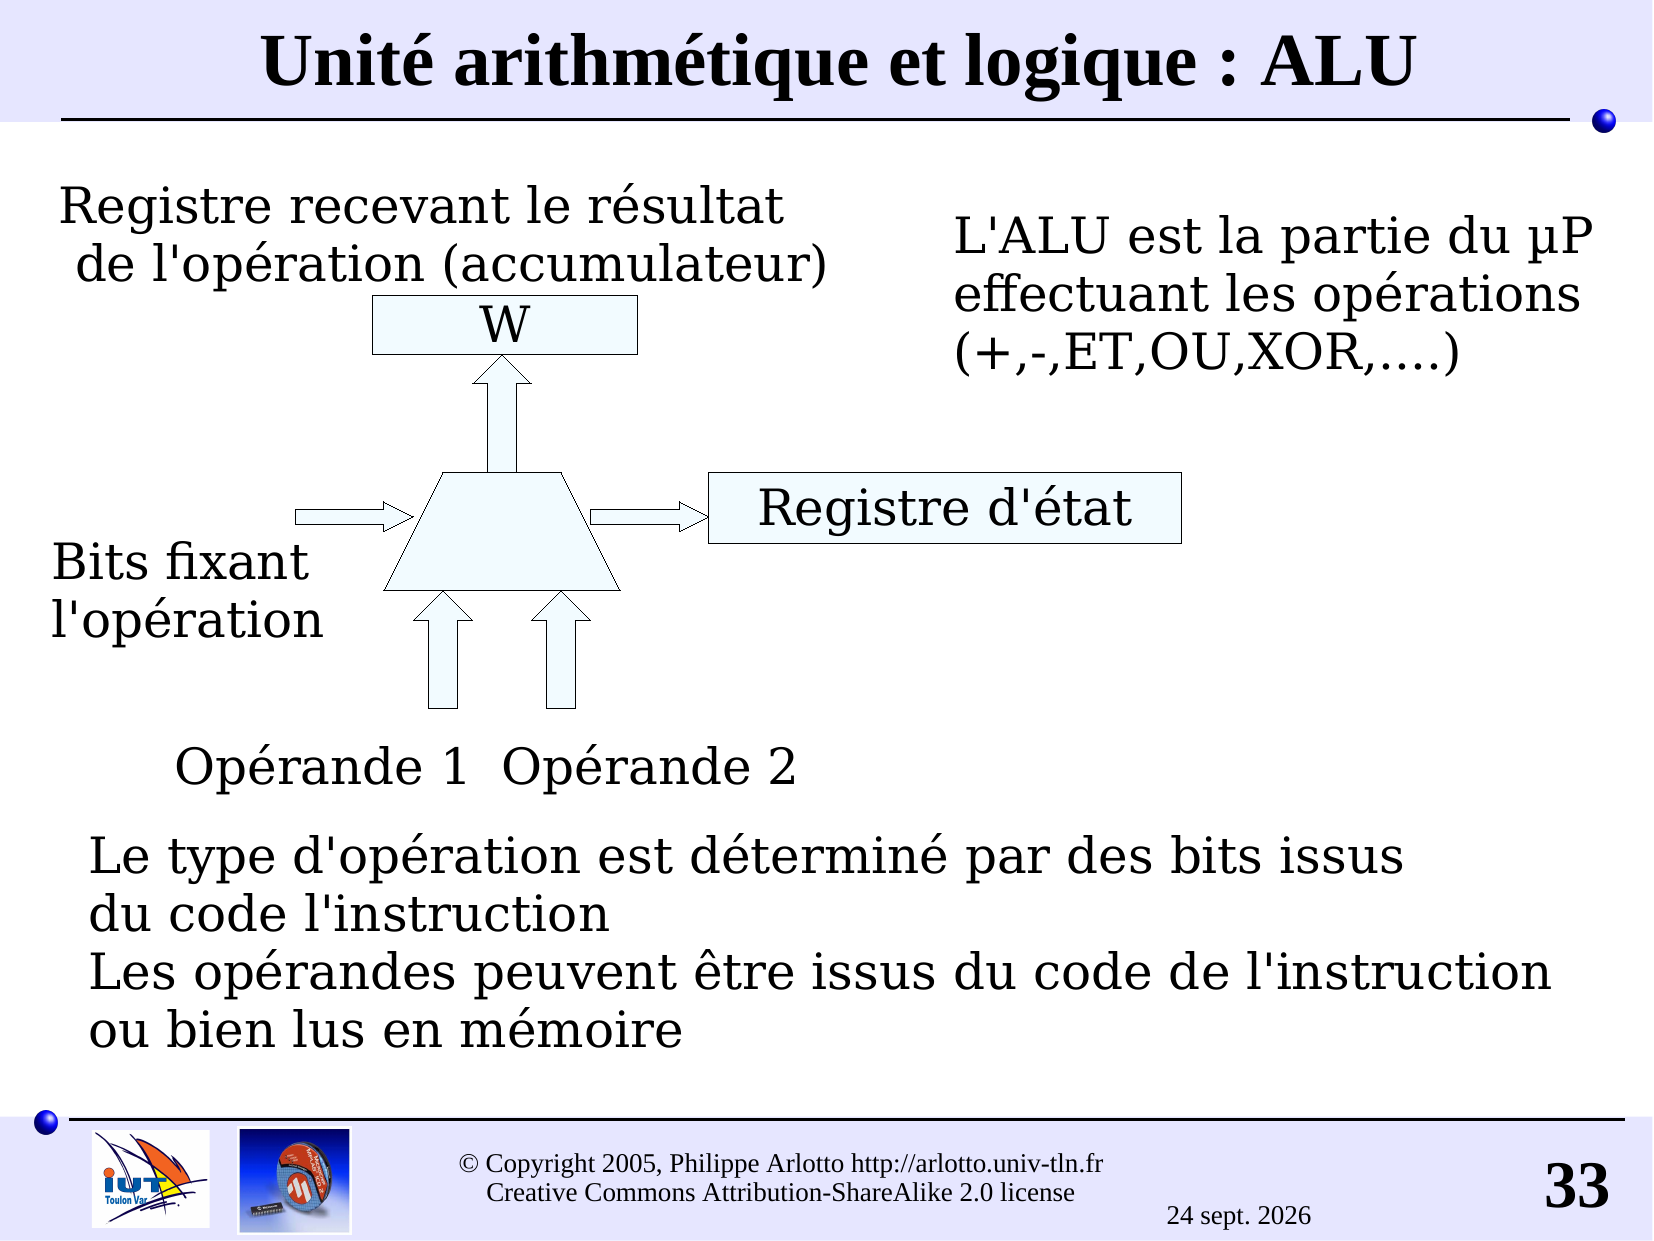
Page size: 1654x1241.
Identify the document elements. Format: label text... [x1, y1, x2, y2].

text_box [295, 501, 414, 532]
text_box [590, 501, 708, 532]
text_box Bits fixant l'opération [51, 533, 325, 650]
text_box Registre recevant le résultat de l'opération (accumulateur) [59, 177, 831, 294]
text_box [383, 355, 621, 709]
text_box Le type d'opération est déterminé par des bits issus du code l'instruction Les opérandes peuvent être issus du code de l'instruction ou bien lus en mémoire [88, 826, 1554, 1060]
text_box Opérande 1 [174, 738, 473, 797]
text_box L'ALU est la partie du µP effectuant les opérations (+,-,ET,OU,XOR,....) [953, 206, 1595, 443]
text_box W [372, 295, 638, 355]
text_box Opérande 2 [501, 738, 800, 797]
title Unité arithmétique et logique : ALU [95, 14, 1585, 107]
text_box Registre d'état [708, 472, 1182, 544]
picture [237, 1126, 352, 1235]
